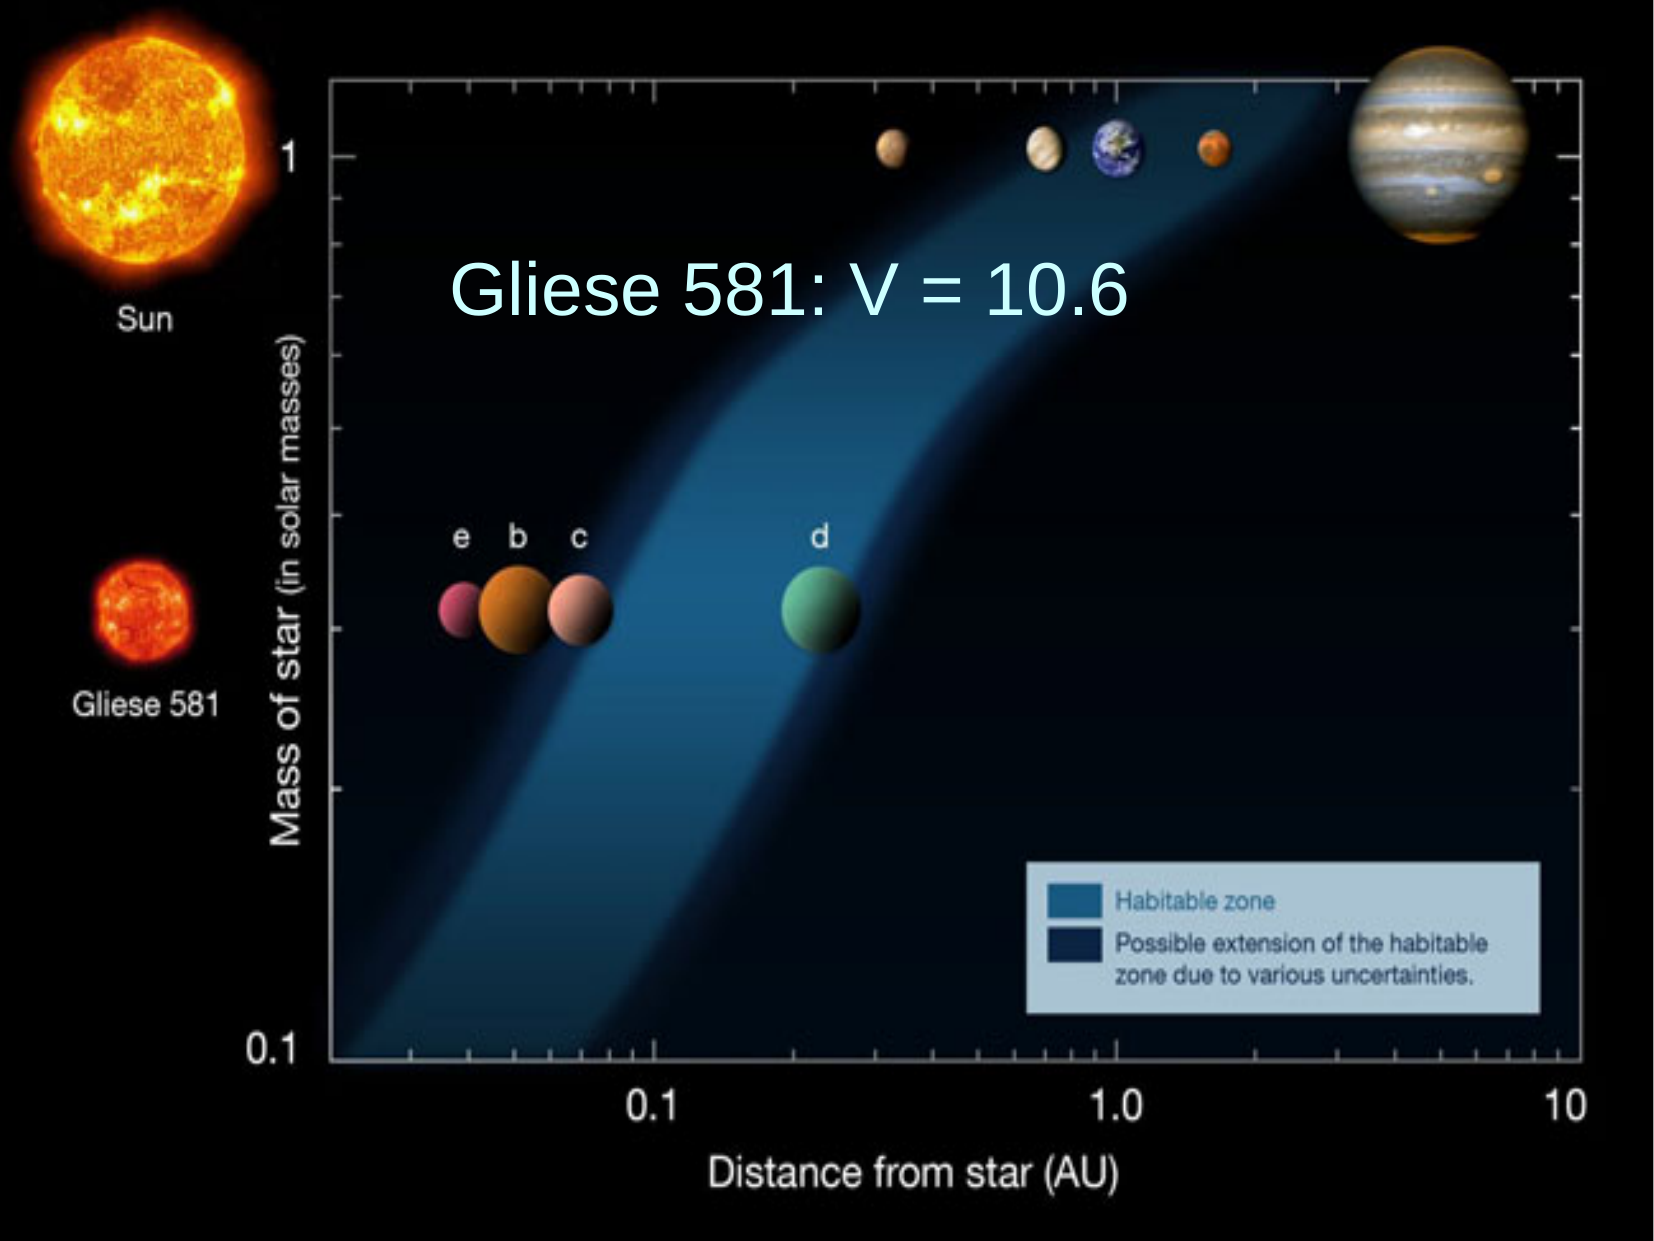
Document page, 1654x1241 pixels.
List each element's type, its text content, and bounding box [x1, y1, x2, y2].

picture [0, 0, 1654, 1241]
text_box Gliese 581: V = 10.6 [435, 240, 1501, 339]
